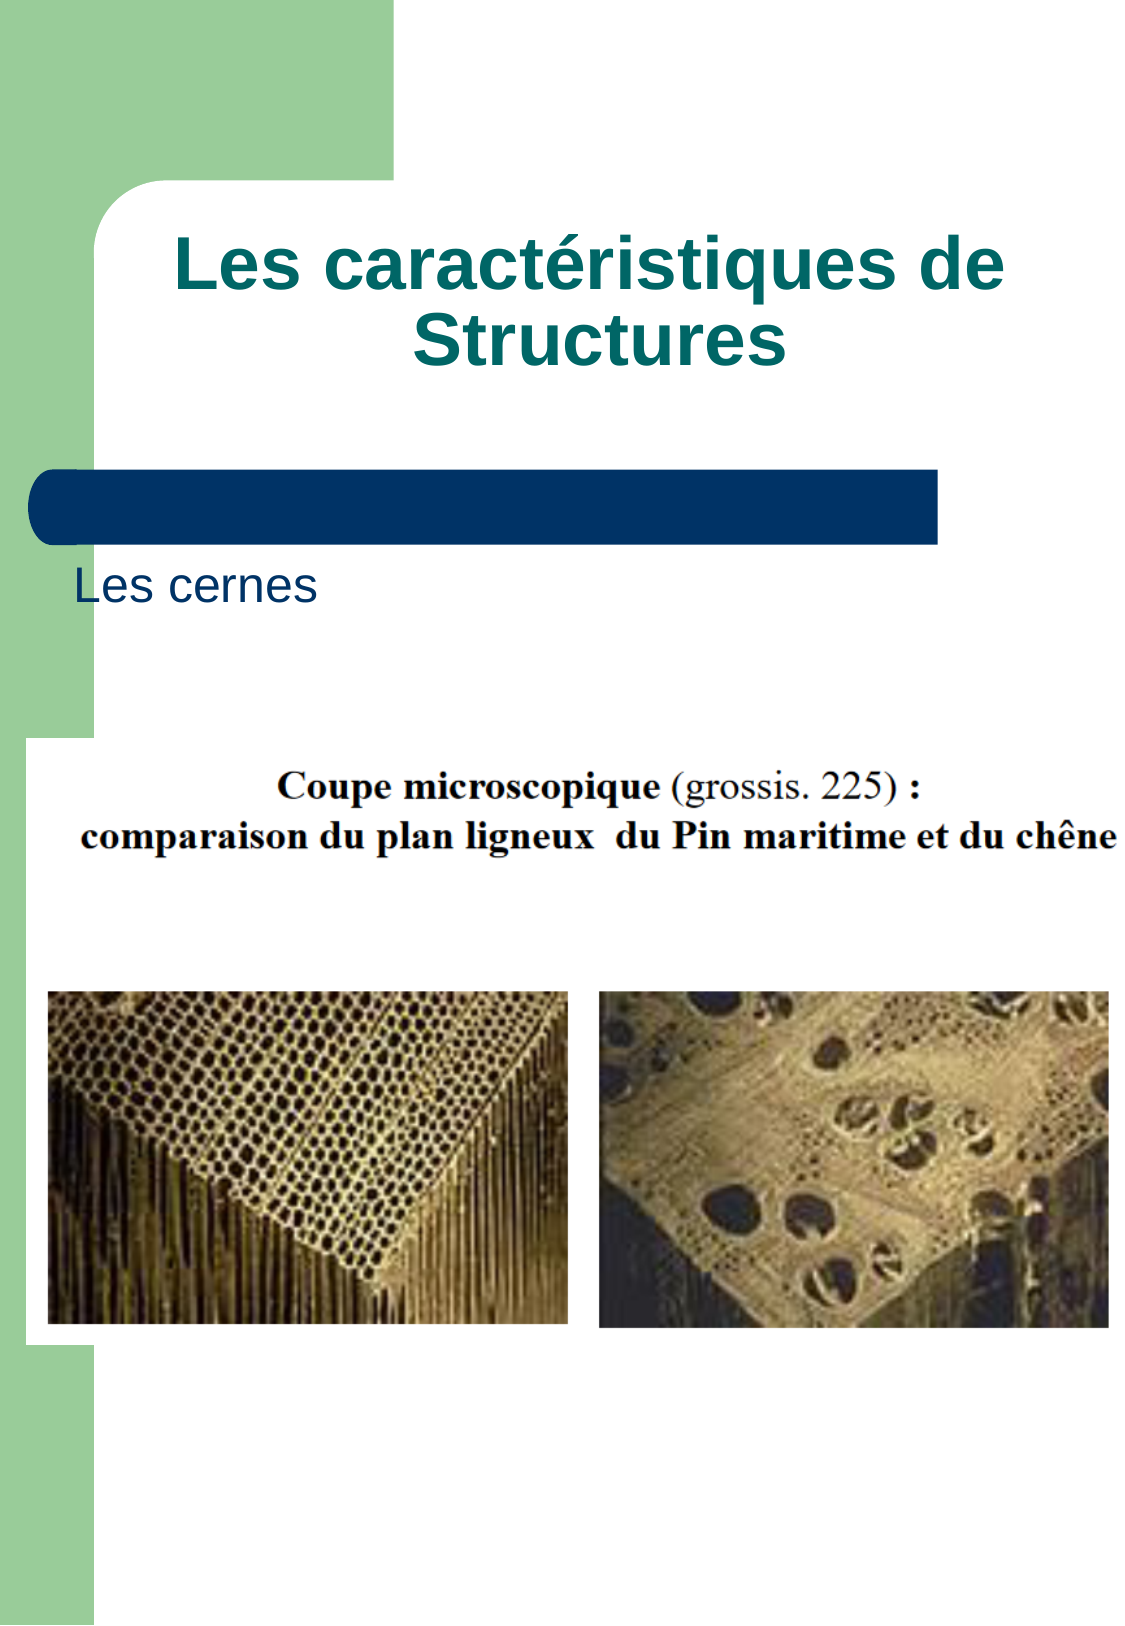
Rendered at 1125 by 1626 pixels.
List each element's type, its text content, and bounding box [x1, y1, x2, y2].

text_box Les cernes [59, 545, 334, 621]
title Les caractéristiques de Structures [108, 177, 1093, 433]
picture [26, 738, 1125, 1345]
